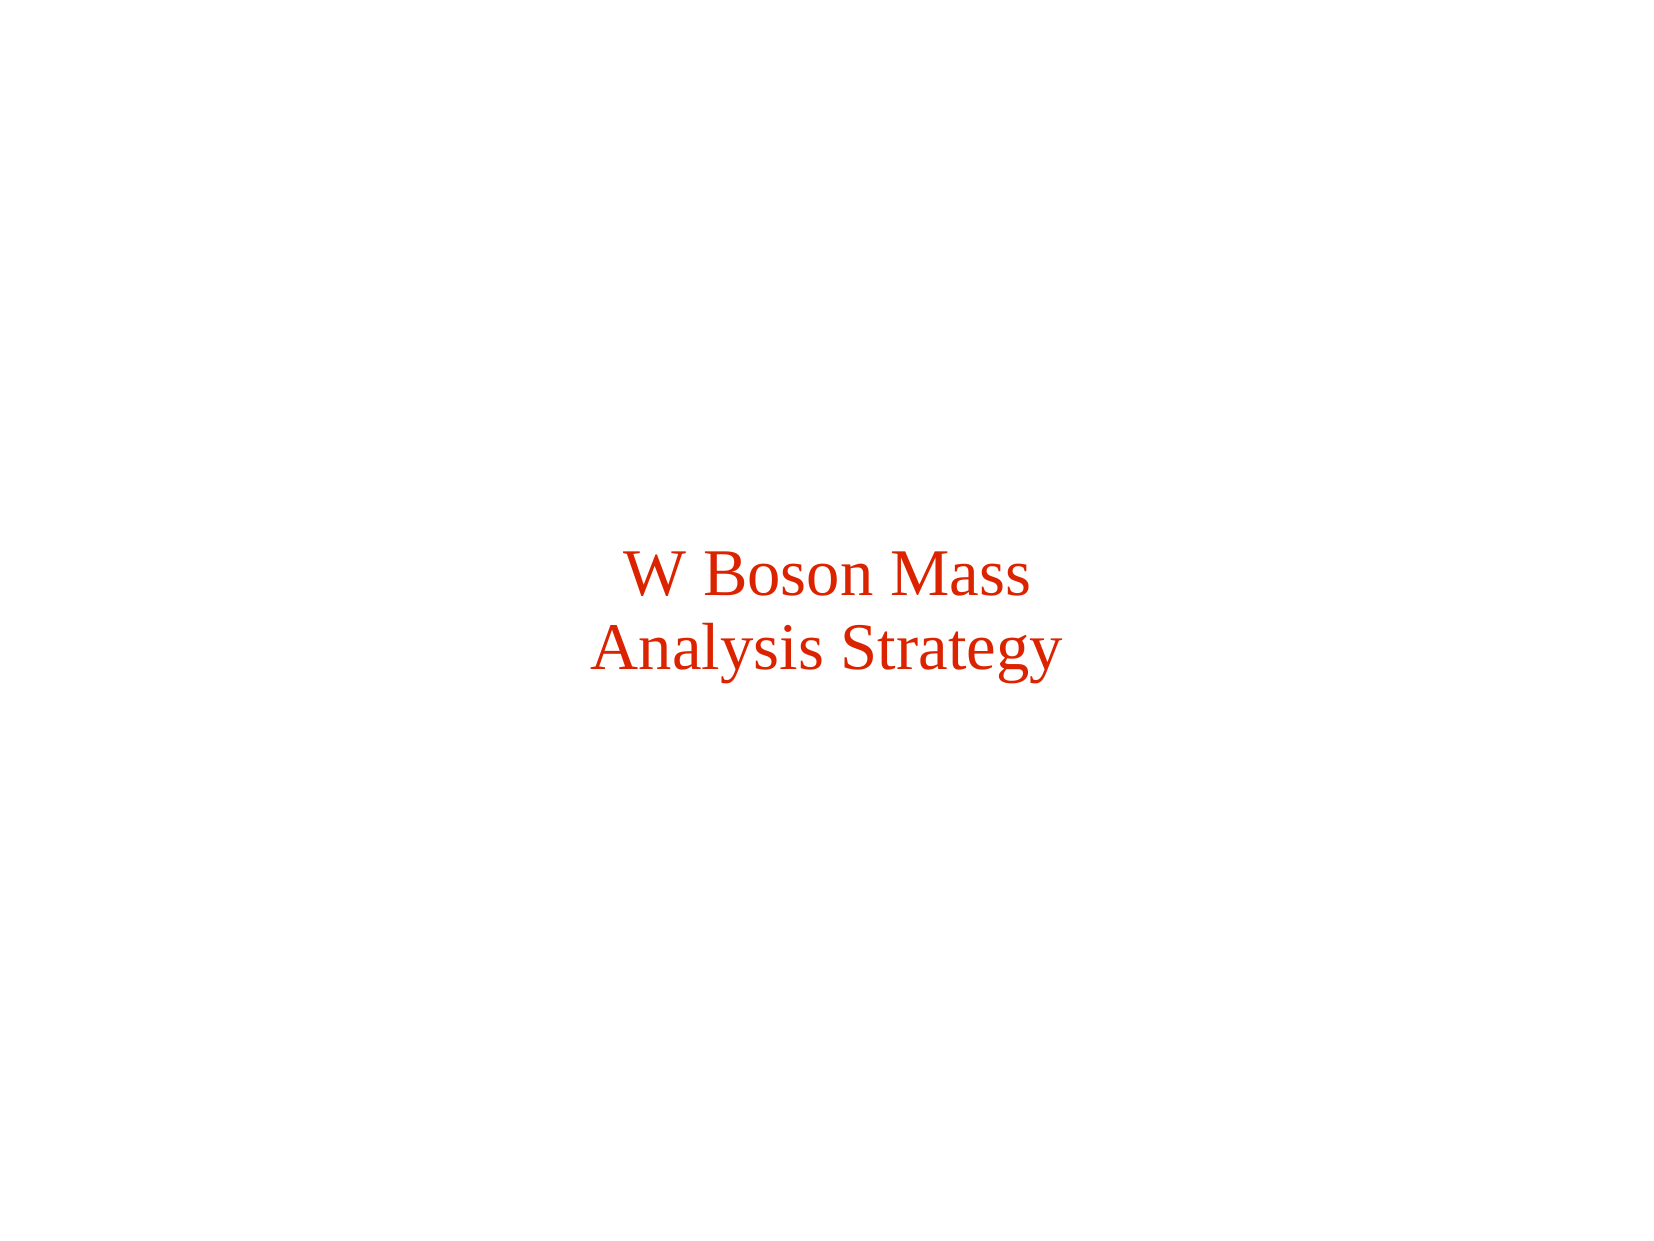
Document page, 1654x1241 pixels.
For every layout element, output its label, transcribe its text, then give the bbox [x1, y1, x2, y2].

title W Boson Mass Analysis Strategy [121, 536, 1534, 685]
